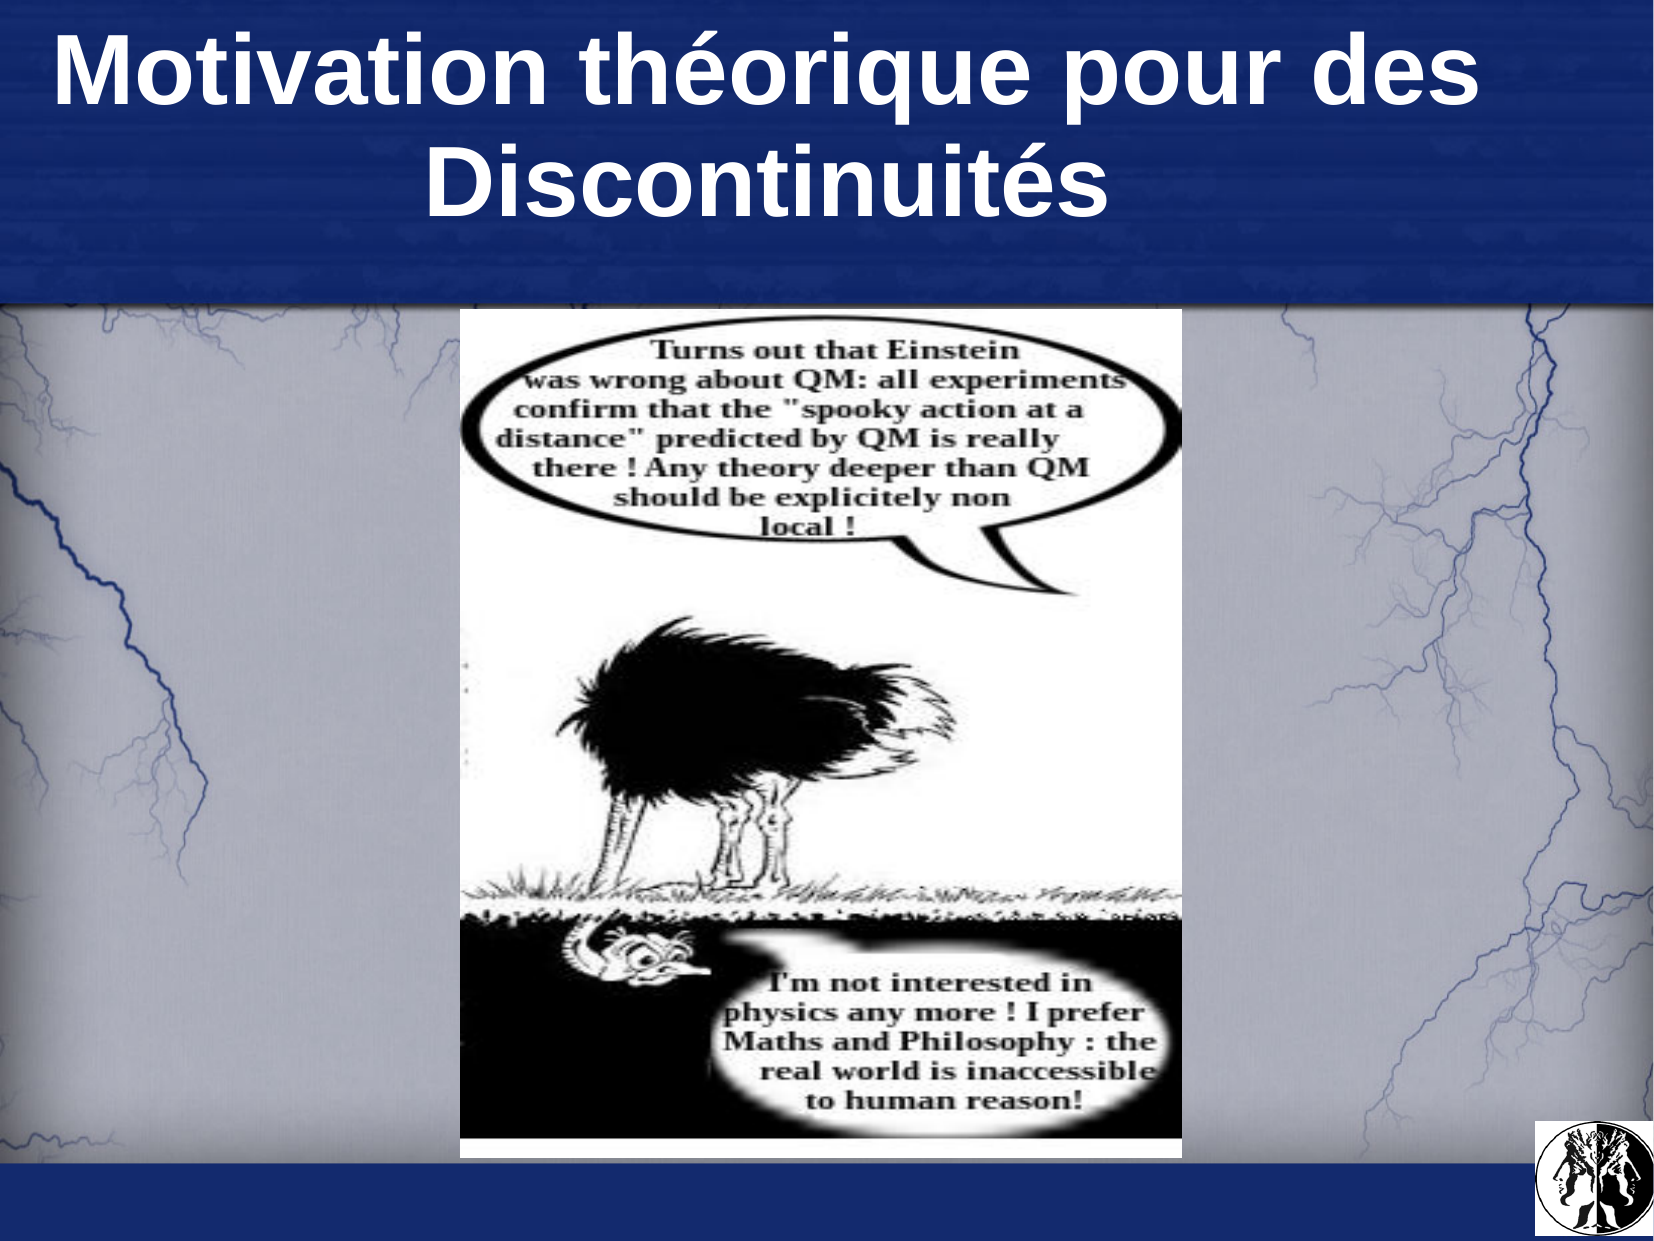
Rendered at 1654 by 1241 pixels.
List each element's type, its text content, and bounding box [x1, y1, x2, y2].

picture [0, 0, 1654, 1241]
title Motivation théorique pour des Discontinuités [23, 13, 1512, 238]
